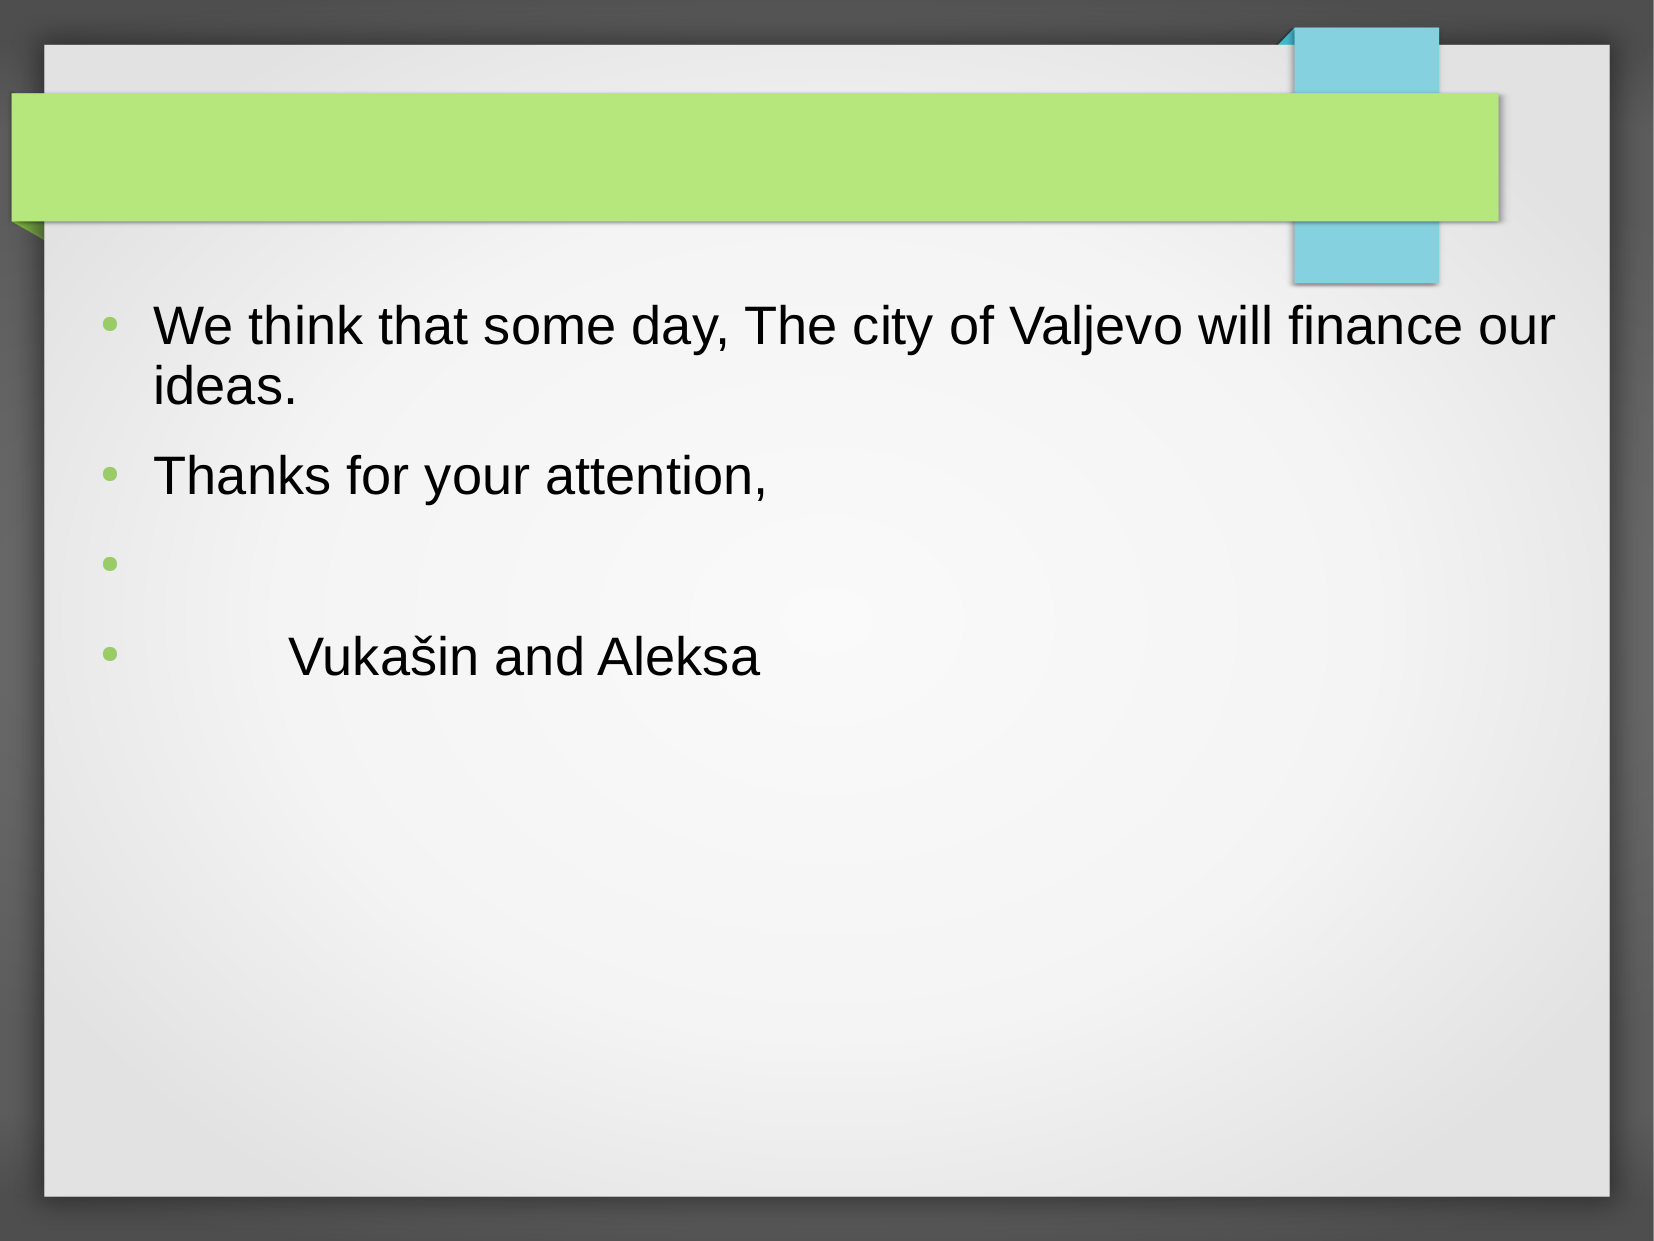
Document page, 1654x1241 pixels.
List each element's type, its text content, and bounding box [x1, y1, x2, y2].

picture [0, 0, 1654, 1241]
list We think that some day, The city of Valjevo will finance our ideas. Thanks for your attention, Vukašin and Aleksa [82, 295, 1571, 1015]
